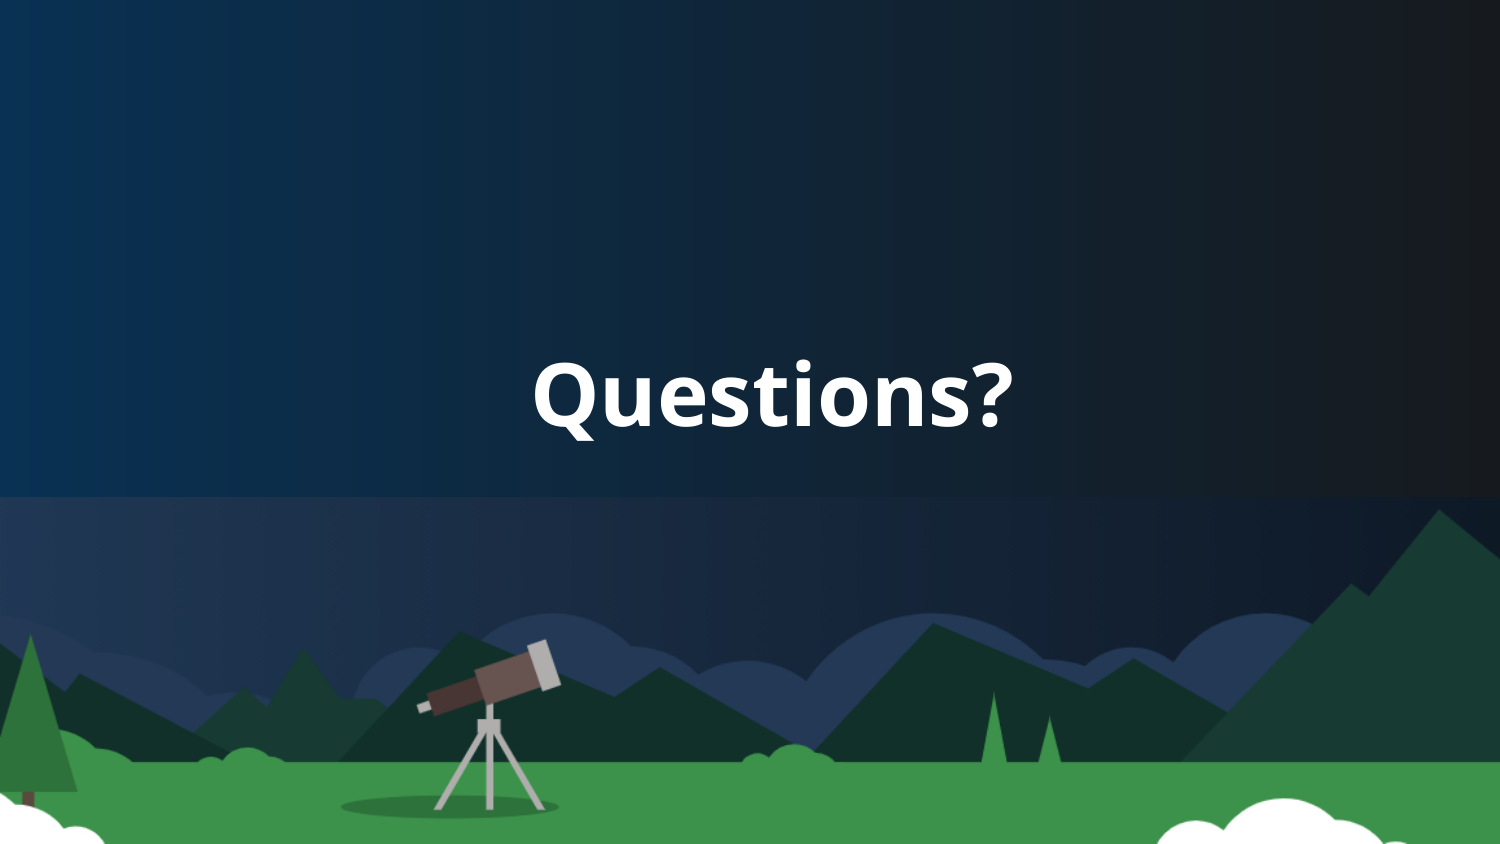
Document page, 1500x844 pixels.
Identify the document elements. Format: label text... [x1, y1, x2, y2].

text_box Questions? [515, 324, 1140, 460]
picture [0, 497, 1500, 844]
